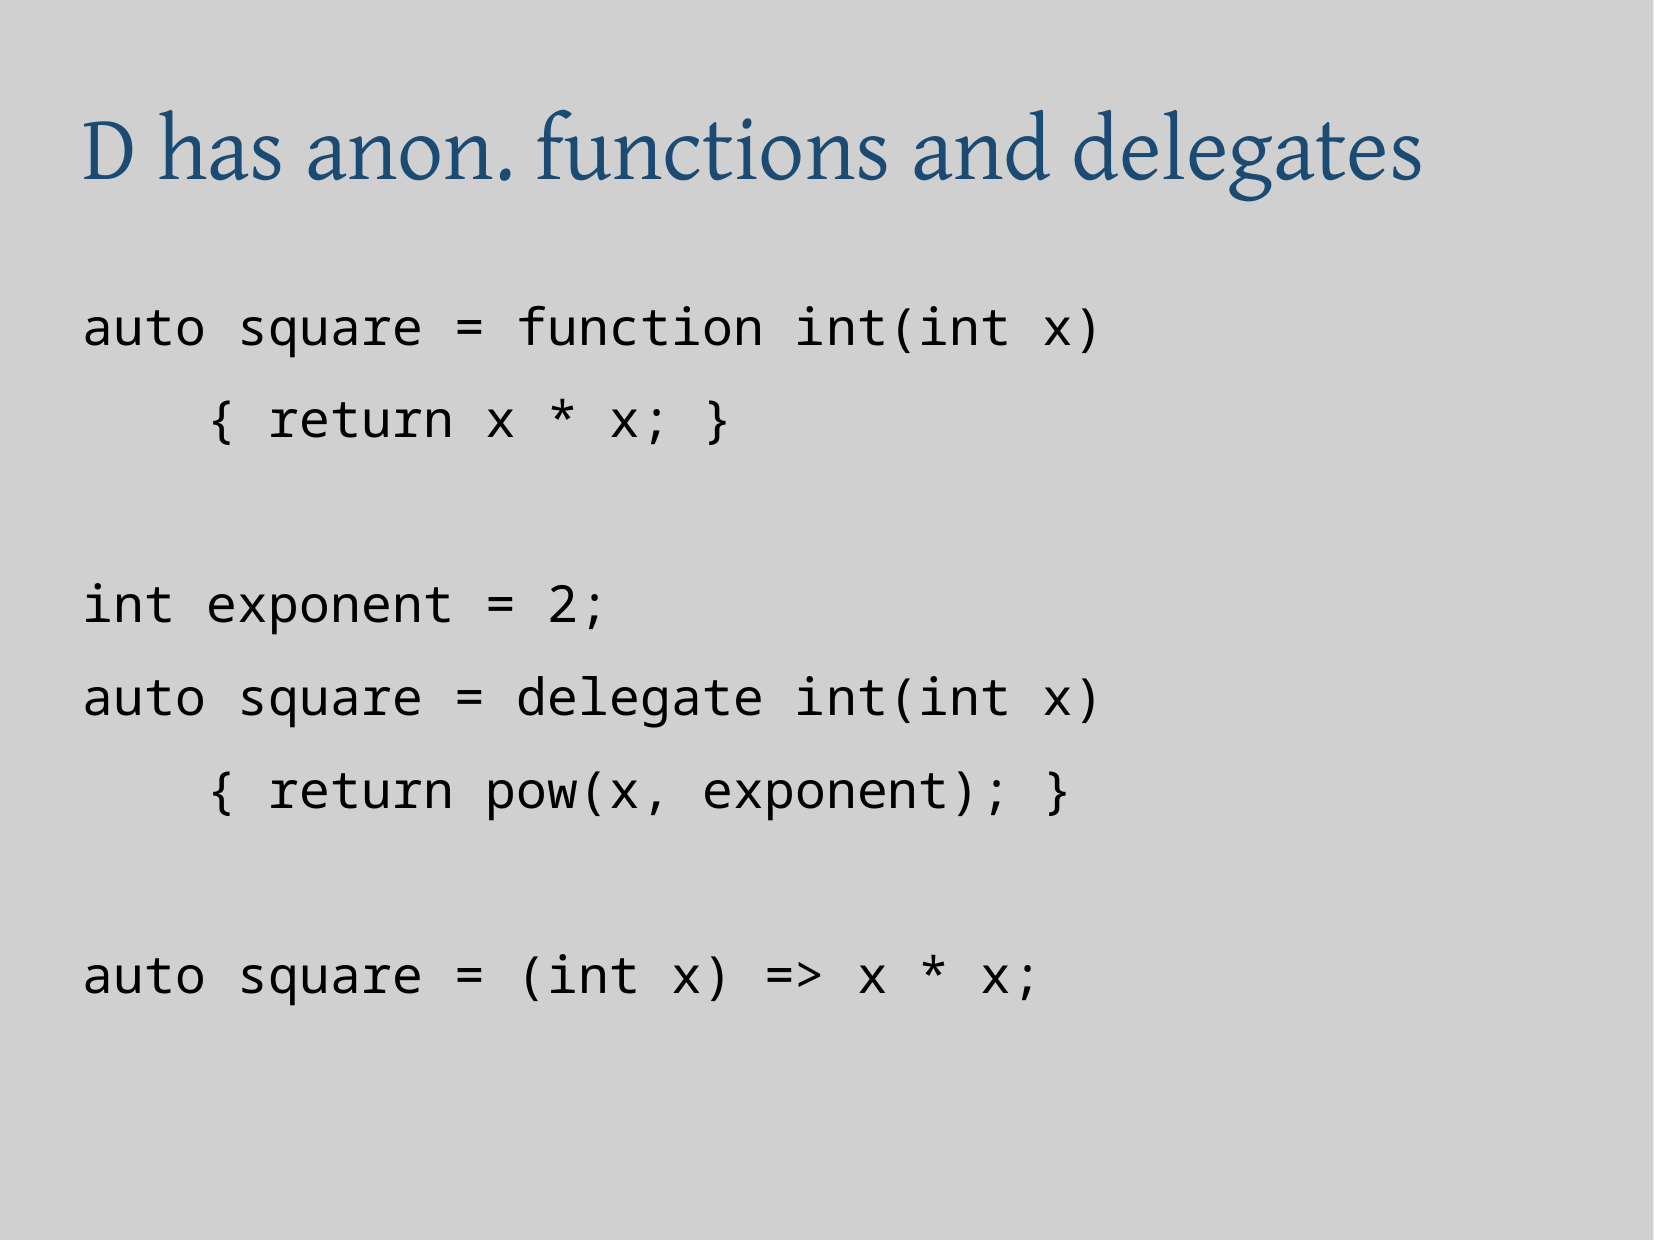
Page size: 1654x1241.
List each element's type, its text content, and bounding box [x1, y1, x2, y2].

list auto square = function int(int x) { return x * x; } int exponent = 2; auto square = delegate int(int x) { return pow(x, exponent); } auto square = (int x) => x * x; [82, 290, 1571, 1010]
title D has anon. functions and delegates [82, 49, 1571, 257]
